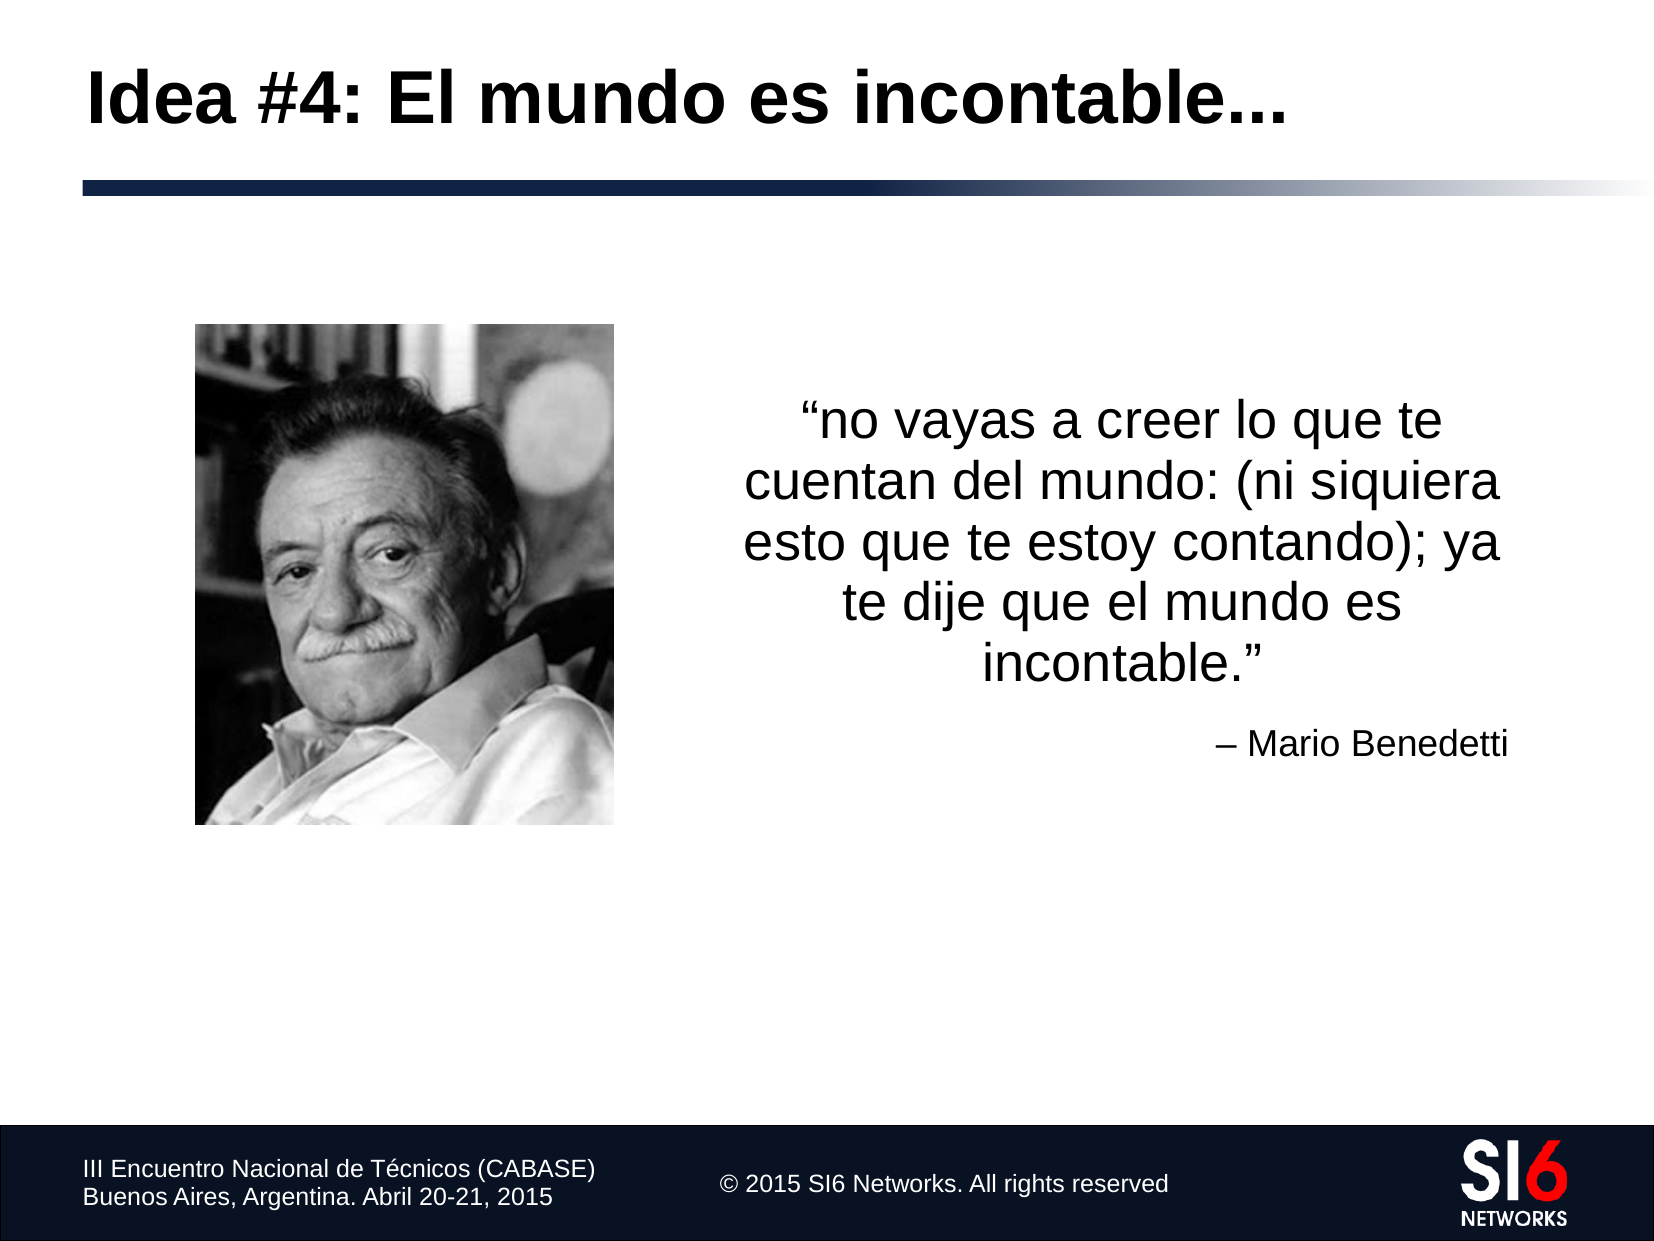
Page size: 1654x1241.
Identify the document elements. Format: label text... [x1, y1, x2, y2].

picture [1461, 1139, 1567, 1226]
title Idea #4: El mundo es incontable... [86, 30, 1576, 166]
picture [195, 324, 614, 826]
list “no vayas a creer lo que te cuentan del mundo: (ni siquiera esto que te estoy contando); ya te dije que el mundo es incontable.” – Mario Benedetti [645, 390, 1531, 766]
